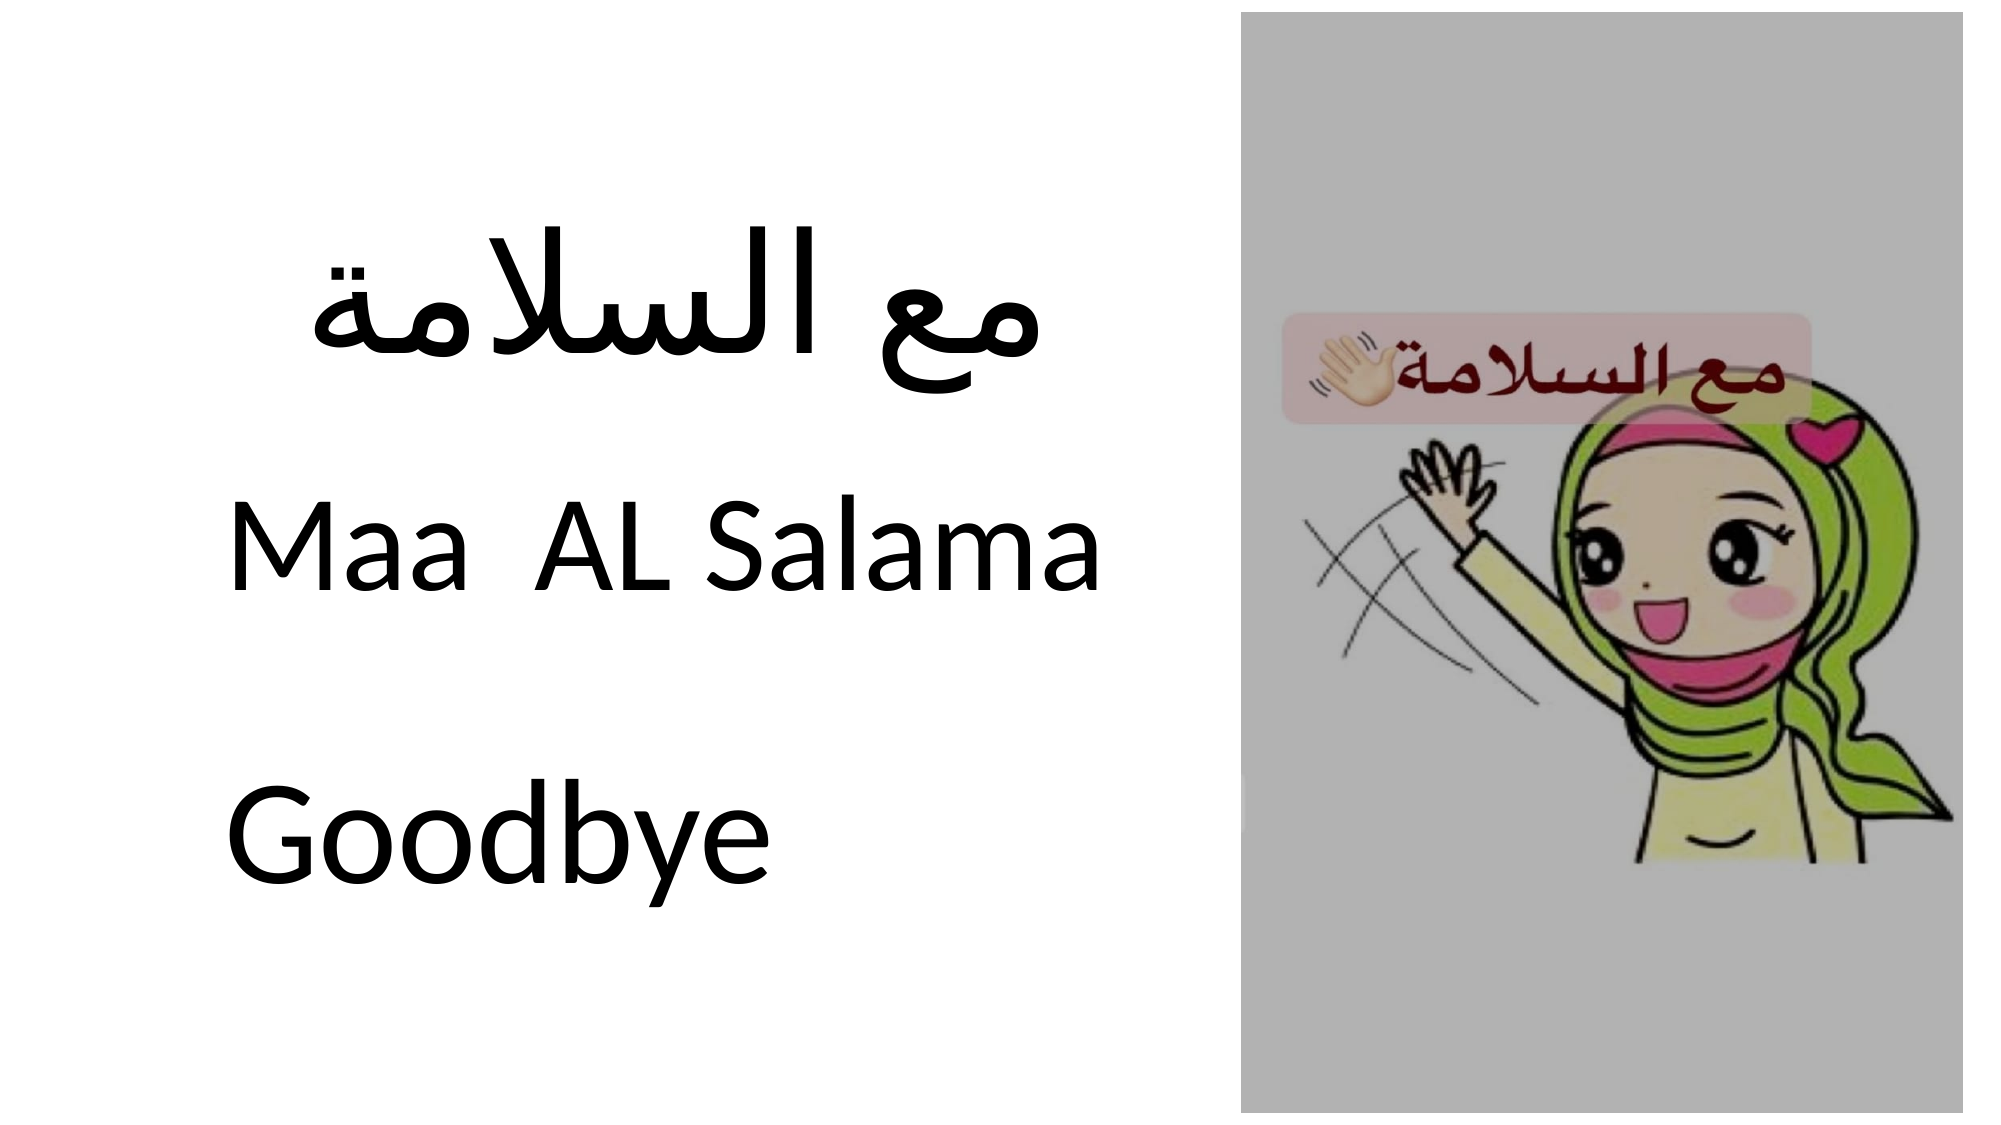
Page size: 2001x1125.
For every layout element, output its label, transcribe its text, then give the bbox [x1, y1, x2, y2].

text_box Maa AL Salama [209, 445, 1210, 628]
text_box Goodbye [209, 725, 865, 923]
picture [1241, 12, 1963, 1113]
text_box مع السلامة [288, 179, 1080, 397]
